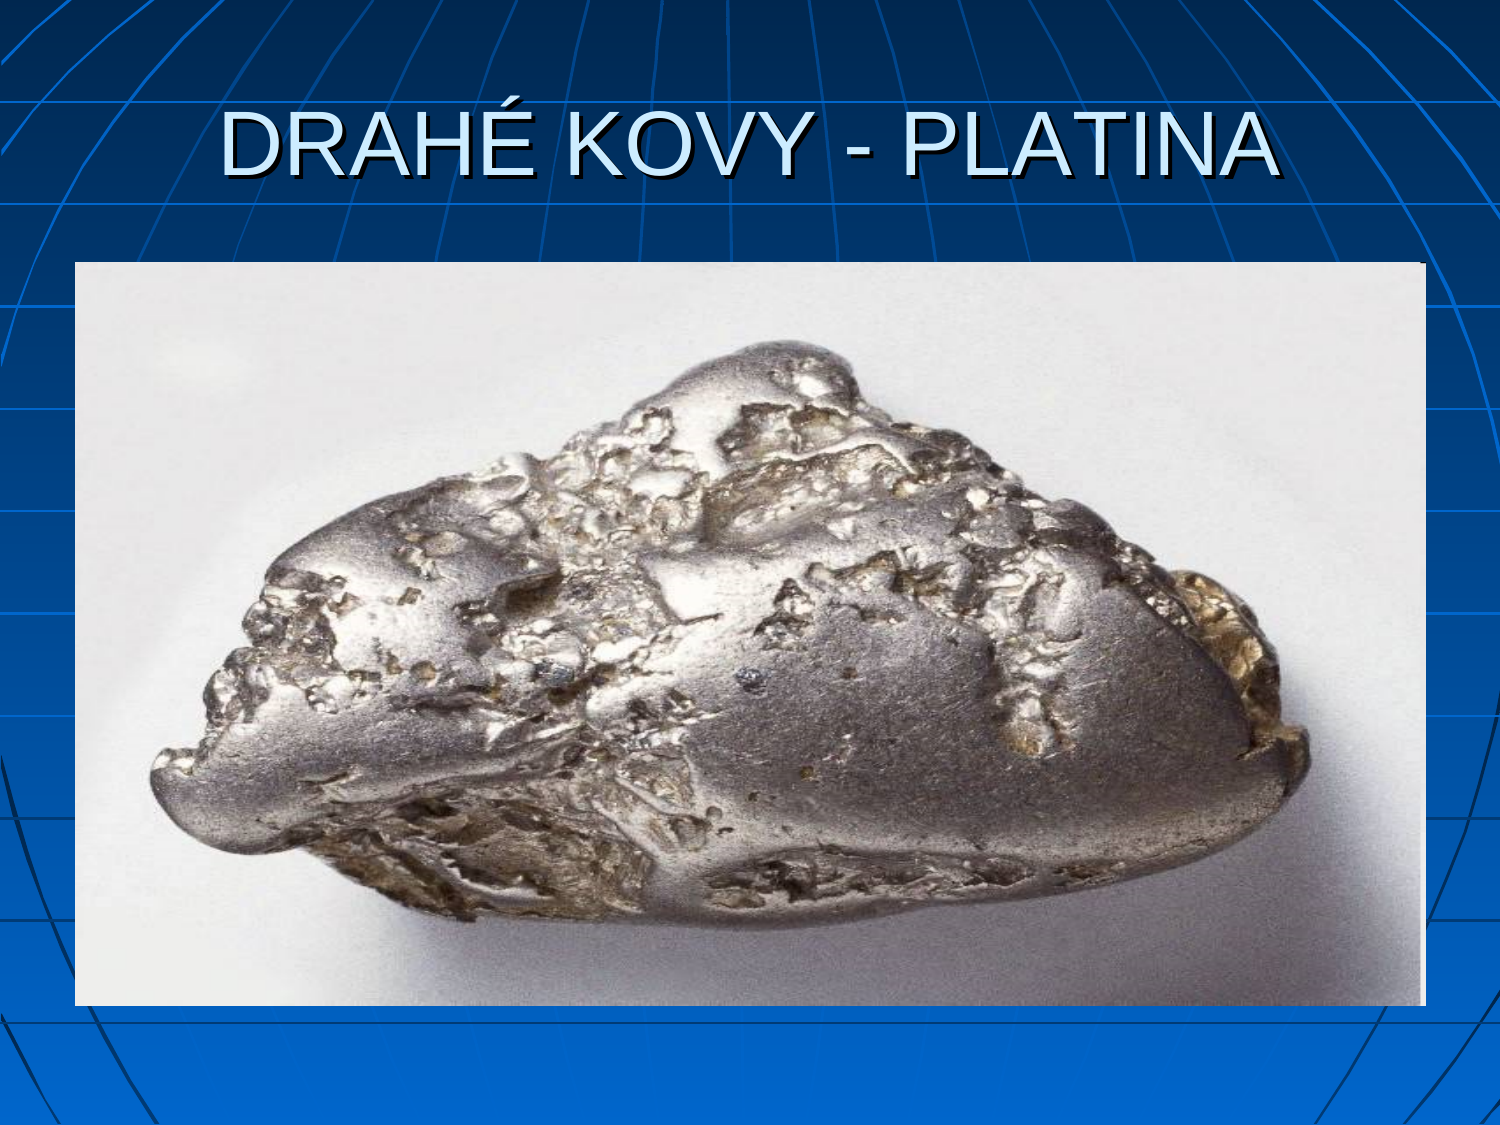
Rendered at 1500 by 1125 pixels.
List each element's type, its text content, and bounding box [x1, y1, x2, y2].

picture [75, 262, 1426, 1006]
title DRAHÉ KOVY - PLATINA [75, 45, 1426, 233]
